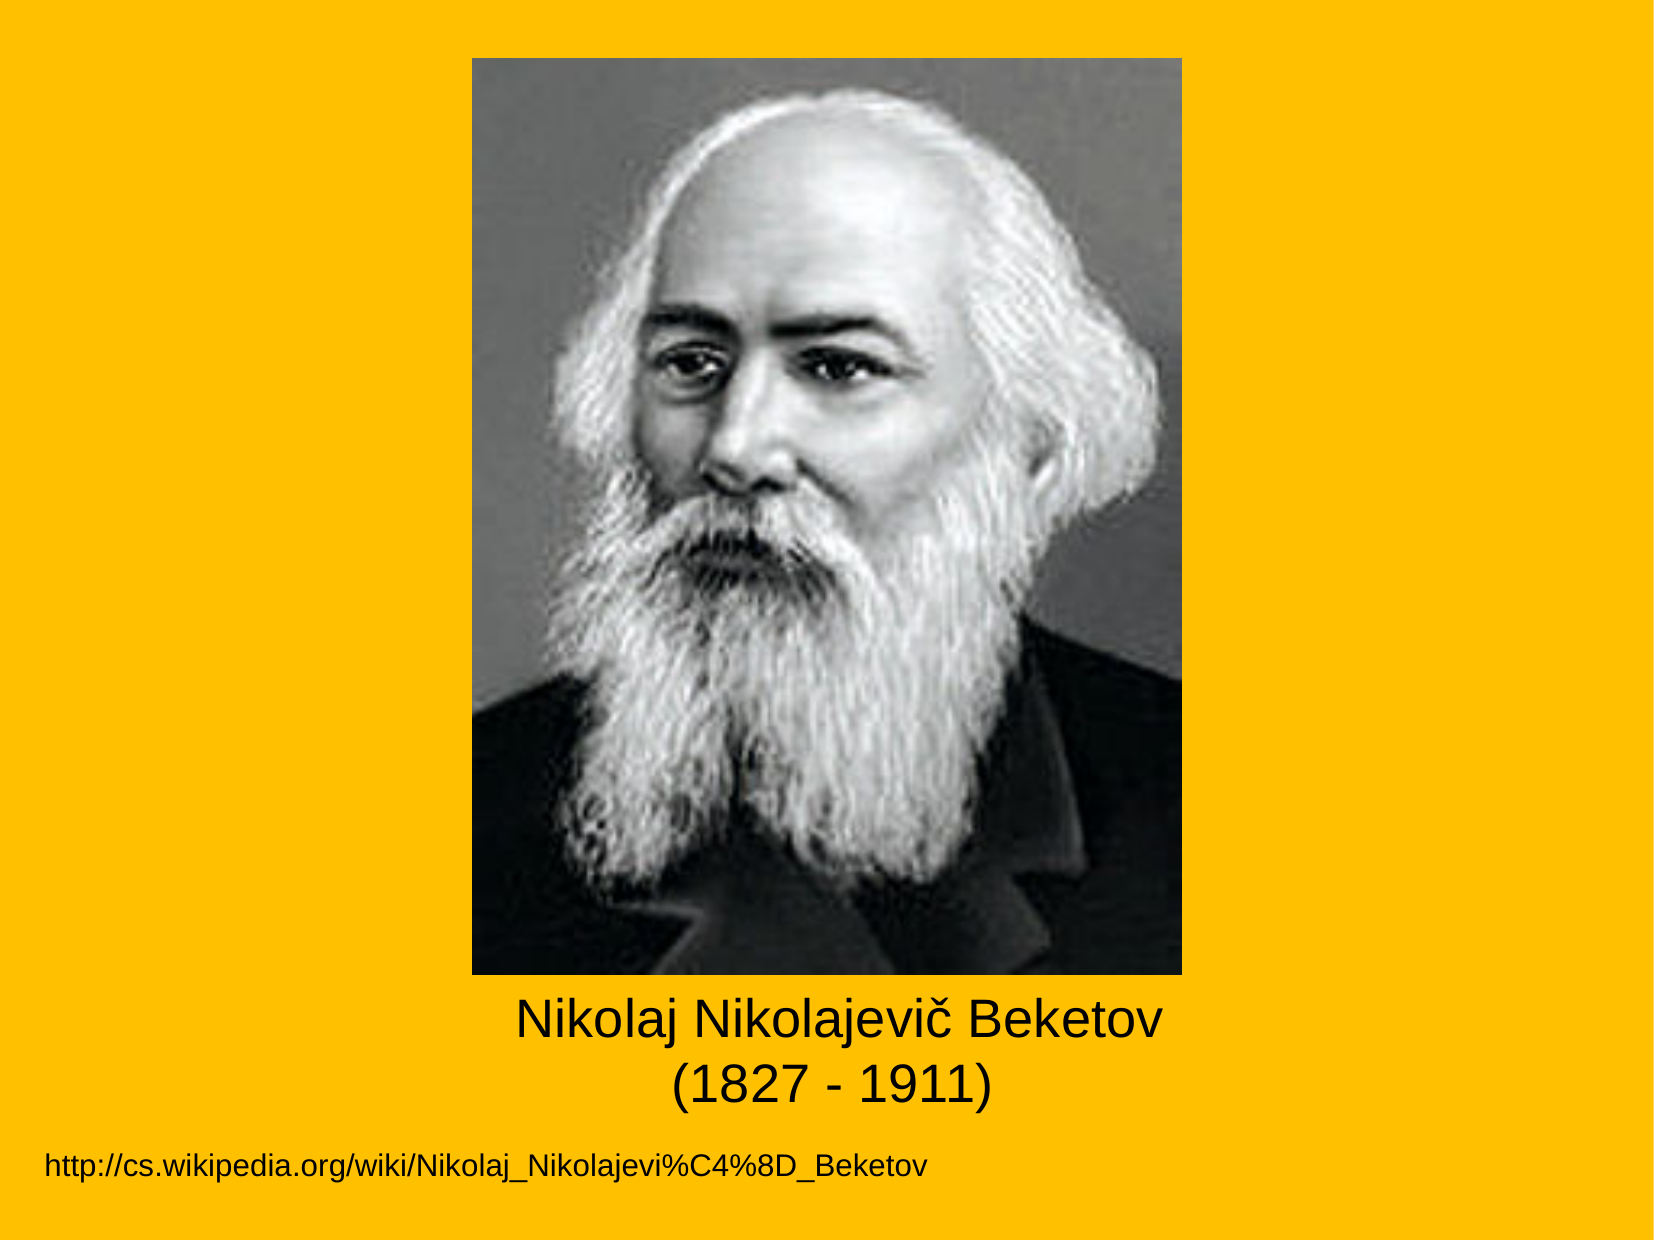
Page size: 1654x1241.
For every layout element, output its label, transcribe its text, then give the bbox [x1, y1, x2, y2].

title Nikolaj Nikolajevič Beketov (1827 - 1911) [88, 944, 1577, 1152]
text_box http://cs.wikipedia.org/wiki/Nikolaj_Nikolajevi%C4%8D_Beketov [29, 1141, 1112, 1241]
picture [472, 59, 1182, 975]
